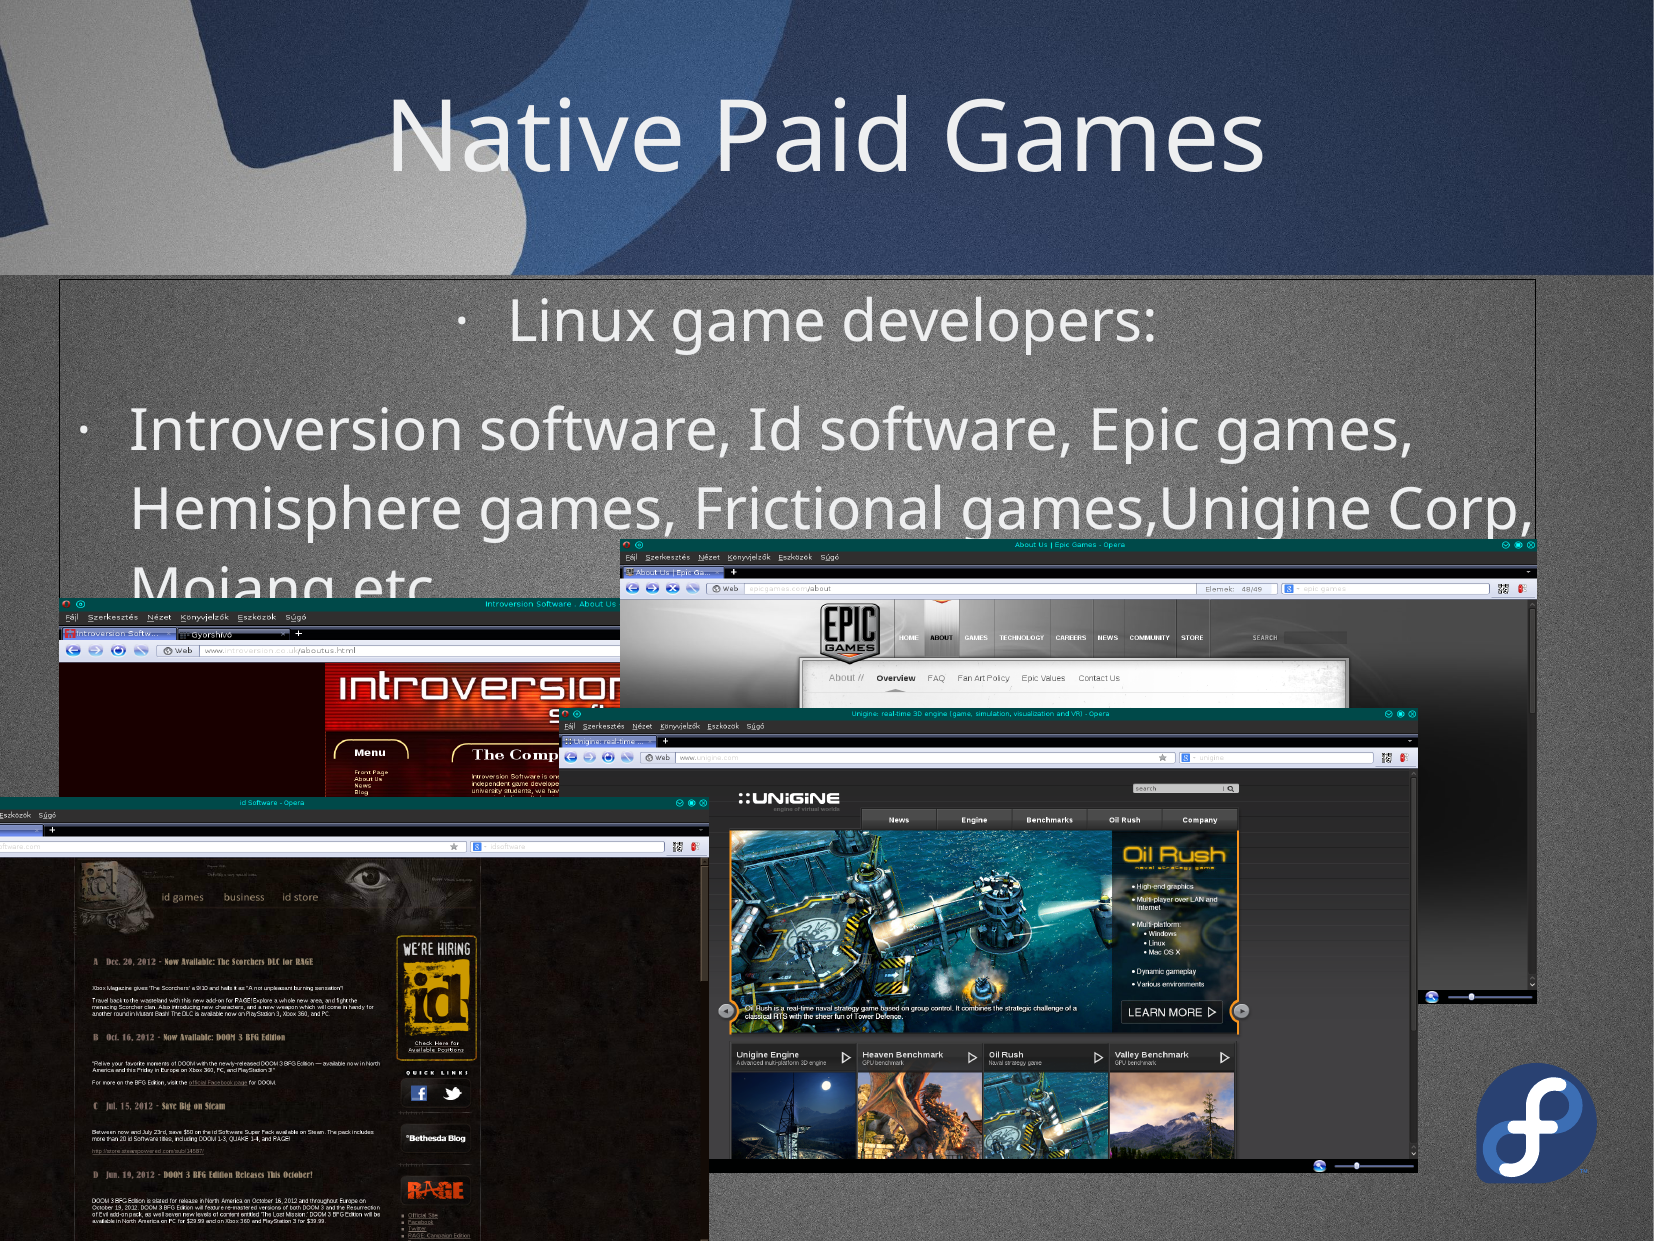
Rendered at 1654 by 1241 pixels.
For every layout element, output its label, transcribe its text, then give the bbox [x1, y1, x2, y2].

picture [0, 0, 1654, 1241]
list Linux game developers: Introversion software, Id software, Epic games, Hemisphere games, Frictional games,Unigine Corp, Mojang,etc [59, 279, 1536, 598]
title Native Paid Games [88, 29, 1565, 237]
